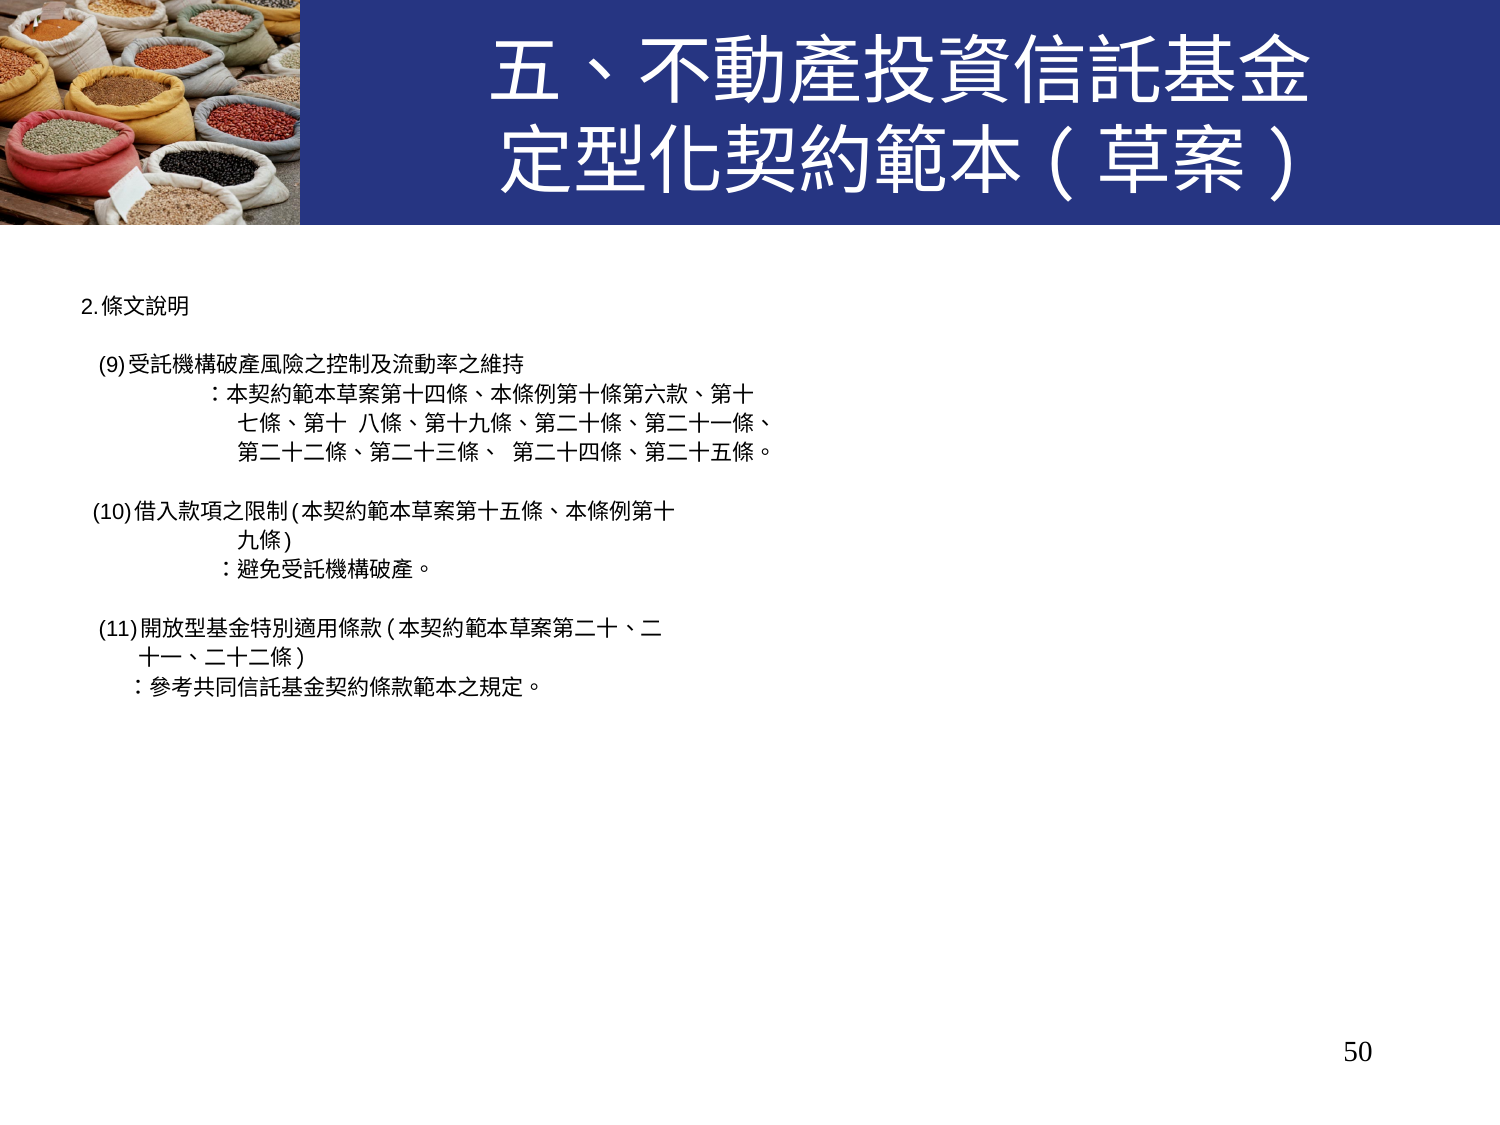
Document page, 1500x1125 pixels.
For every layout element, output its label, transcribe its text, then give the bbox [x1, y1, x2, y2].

picture [0, 0, 300, 225]
title 五、不動產投資信託基金 定型化契約範本(草案) [300, 0, 1500, 225]
list 2.條文說明 (9)受託機構破產風險之控制及流動率之維持 ：本契約範本草案第十四條、本條例第十條第六款、第十 七條、第十 八條、第十九條、第二十條、第二十一條、 第二十二條、第二十三條、 第二十四條、第二十五條。 (10)借入款項之限制(本契約範本草案第十五條、本條例第十 九條) ：避免受託機構破產。 (11)開放型基金特別適用條款(本契約範本草案第二十、二 十一、二十二條) ：參考共同信託基金契約條款範本之規定。 [0, 287, 1276, 950]
